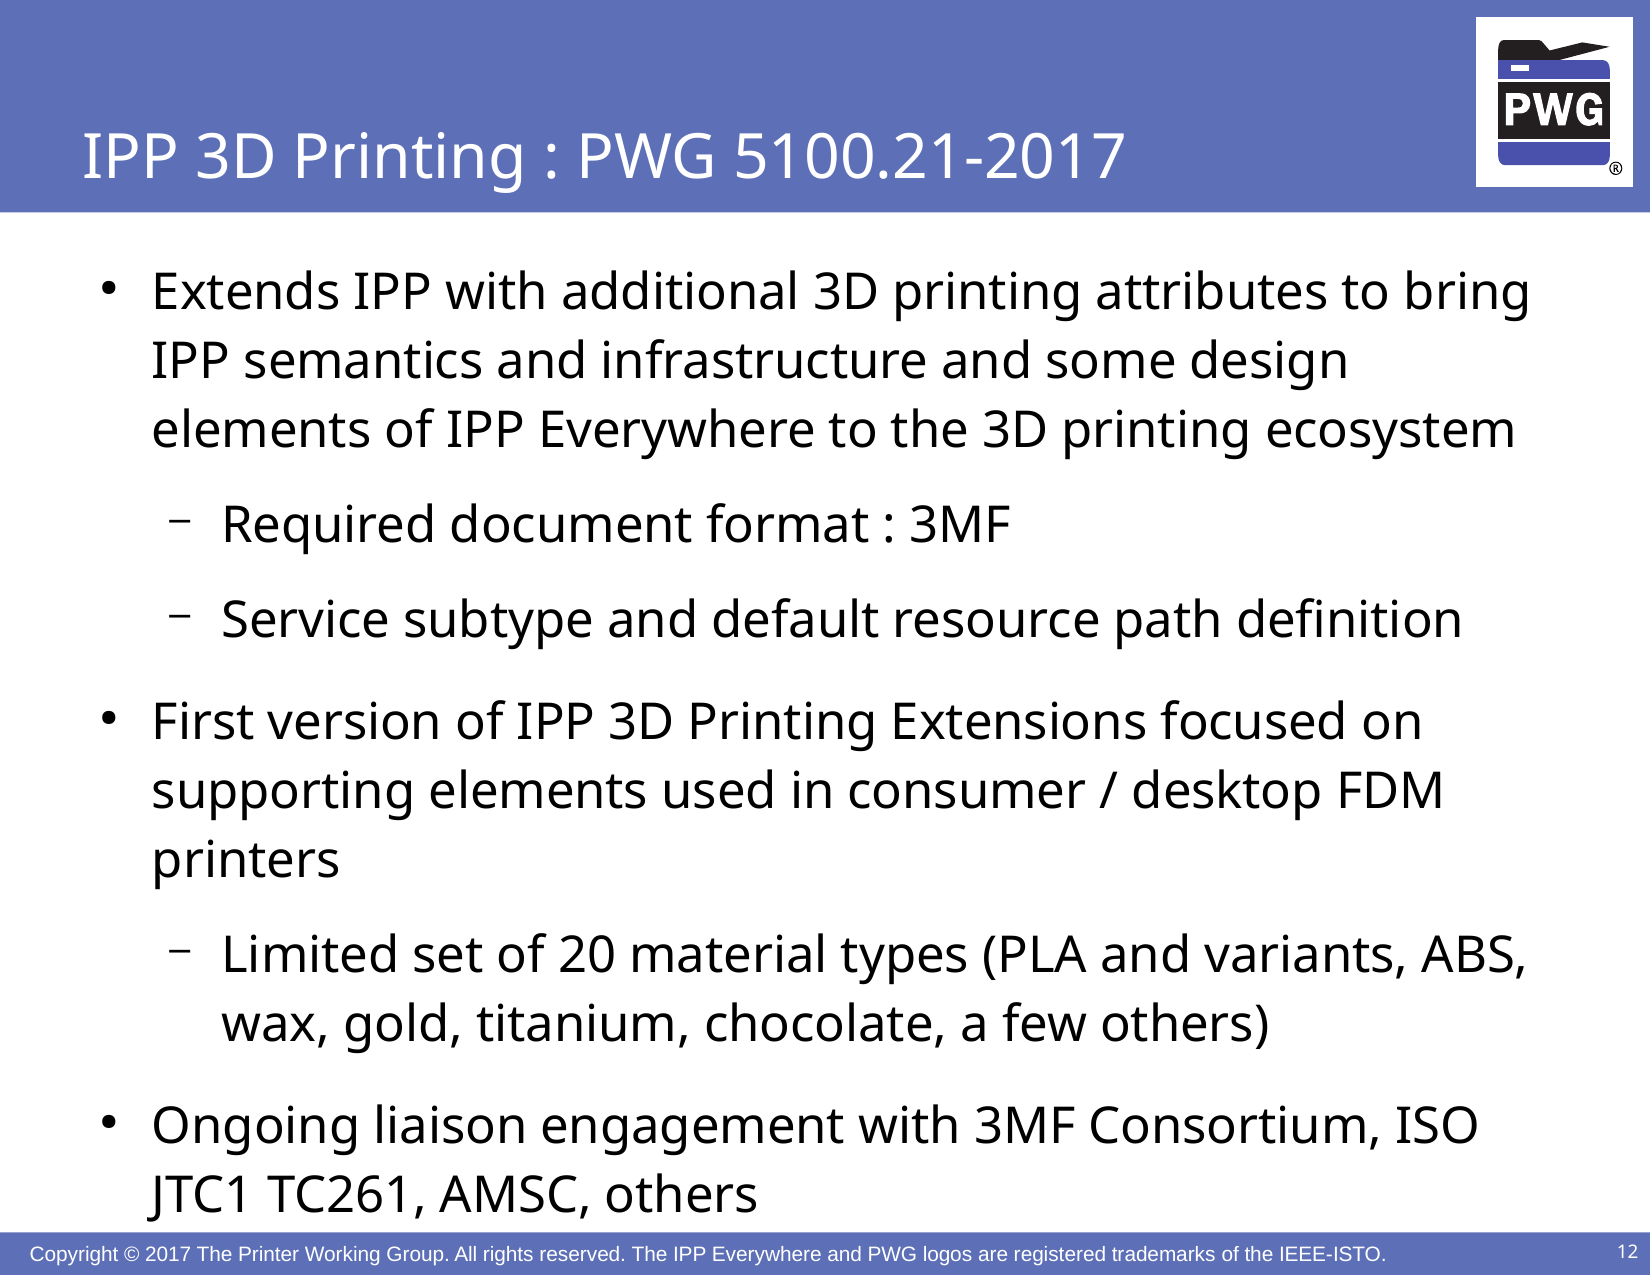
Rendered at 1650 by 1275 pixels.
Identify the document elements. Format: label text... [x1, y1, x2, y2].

title IPP 3D Printing : PWG 5100.21-2017 [82, 8, 1449, 198]
list Extends IPP with additional 3D printing attributes to bring IPP semantics and infrastructure and some design elements of IPP Everywhere to the 3D printing ecosystem Required document format : 3MF Service subtype and default resource path definition First version of IPP 3D Printing Extensions focused on supporting elements used in consumer / desktop FDM printers Limited set of 20 material types (PLA and variants, ABS, wax, gold, titanium, chocolate, a few others) Ongoing liaison engagement with 3MF Consortium, ISO JTC1 TC261, AMSC, others [82, 254, 1568, 1233]
